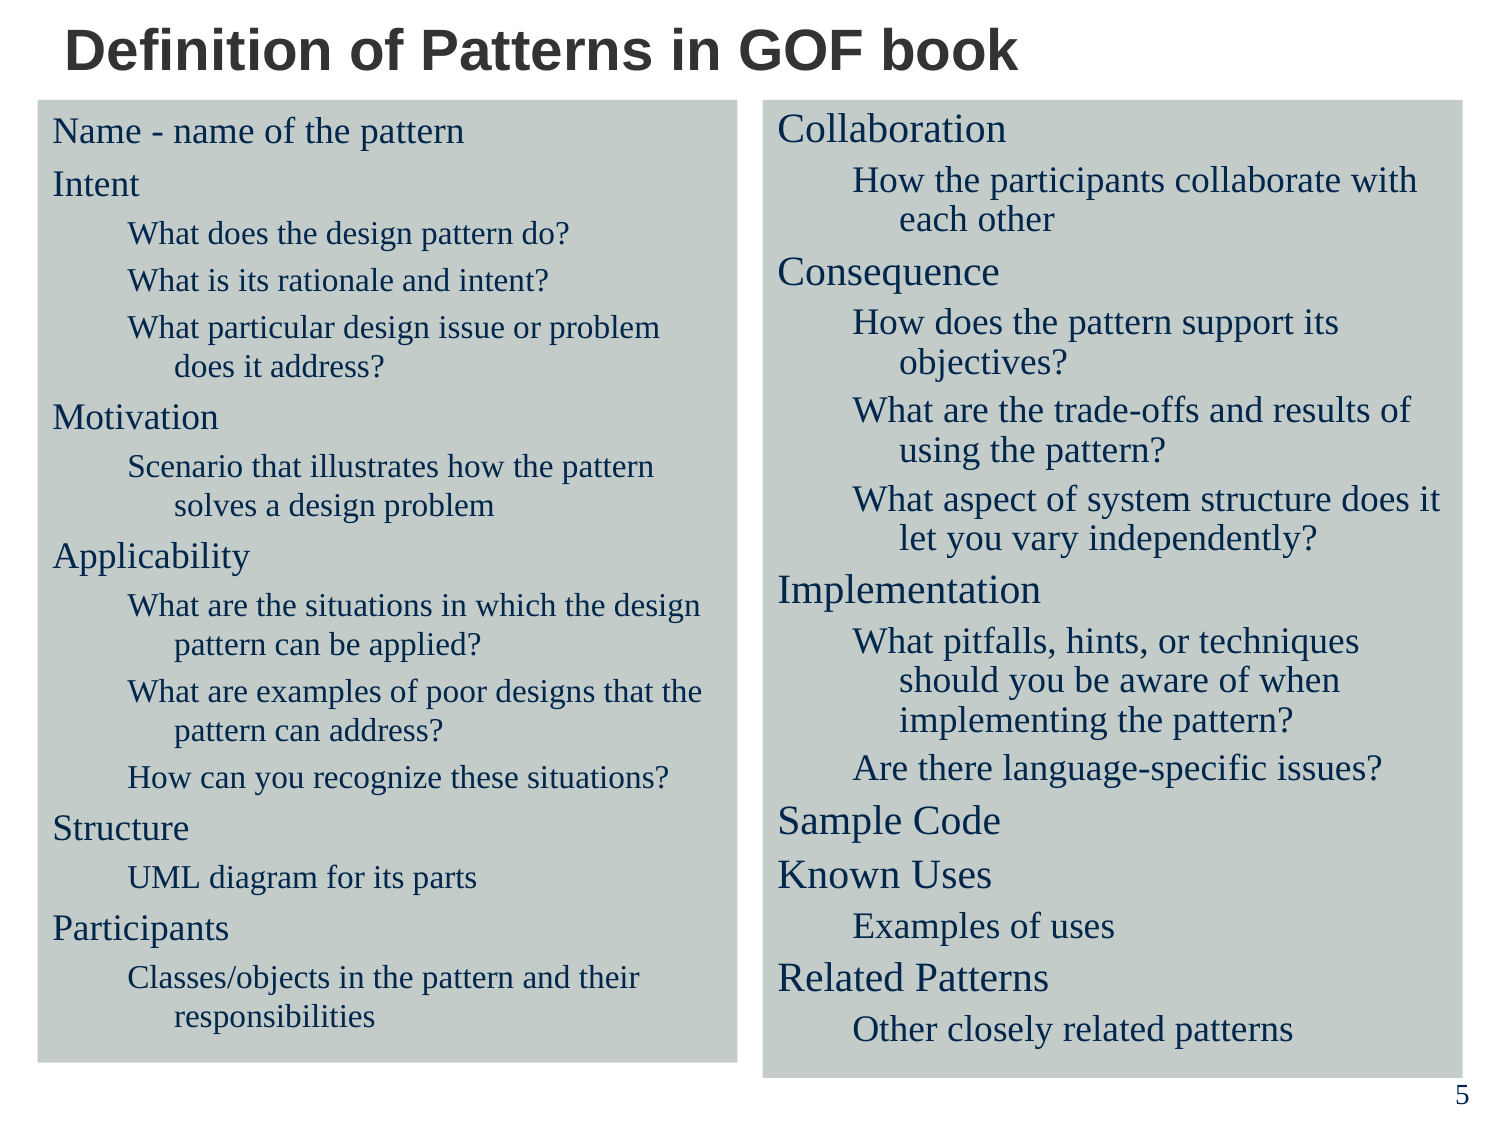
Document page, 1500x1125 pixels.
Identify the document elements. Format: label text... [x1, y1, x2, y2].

title Definition of Patterns in GOF book [50, 0, 1450, 91]
list Name - name of the pattern Intent What does the design pattern do? What is its rationale and intent? What particular design issue or problem does it address? Motivation Scenario that illustrates how the pattern solves a design problem Applicability What are the situations in which the design pattern can be applied? What are examples of poor designs that the pattern can address? How can you recognize these situations? Structure UML diagram for its parts Participants Classes/objects in the pattern and their responsibilities [37, 99, 738, 1063]
list Collaboration How the participants collaborate with each other Consequence How does the pattern support its objectives? What are the trade-offs and results of using the pattern? What aspect of system structure does it let you vary independently? Implementation What pitfalls, hints, or techniques should you be aware of when implementing the pattern? Are there language-specific issues? Sample Code Known Uses Examples of uses Related Patterns Other closely related patterns [762, 99, 1463, 1078]
